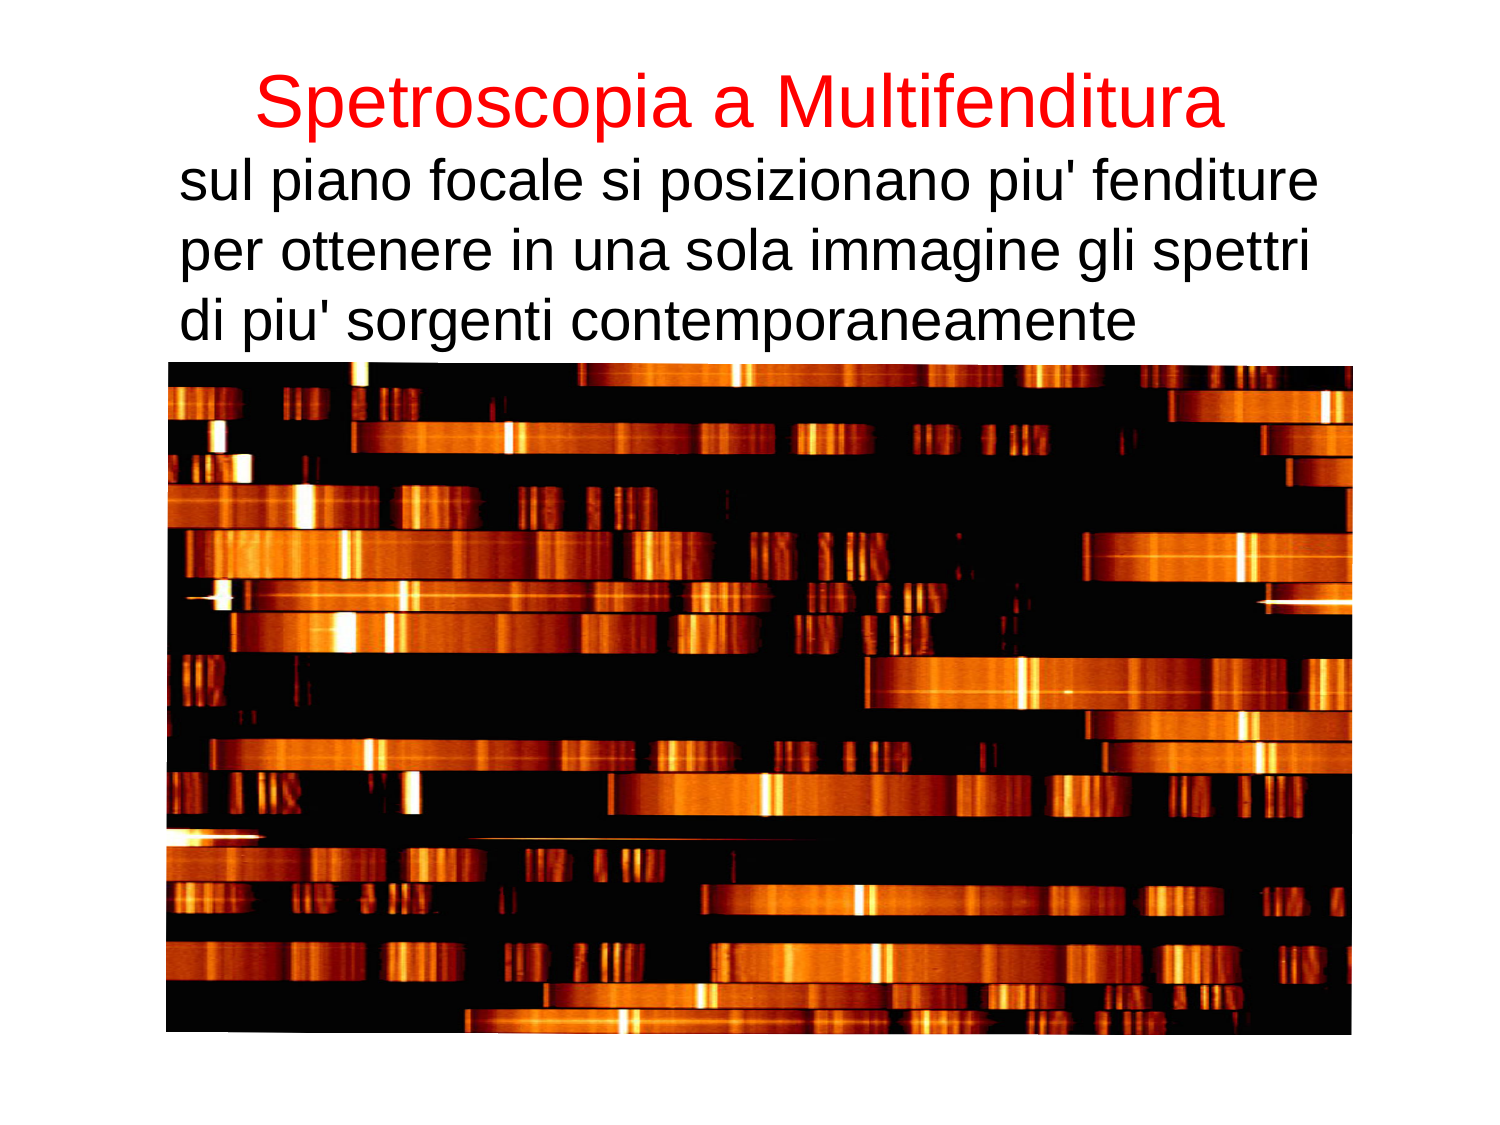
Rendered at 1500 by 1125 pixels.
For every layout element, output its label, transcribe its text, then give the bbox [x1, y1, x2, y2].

picture [165, 361, 1353, 1036]
text_box Spetroscopia a Multifenditura sul piano focale si posizionano piu' fenditure per ottenere in una sola immagine gli spettri di piu' sorgenti contemporaneamente [165, 45, 1381, 430]
